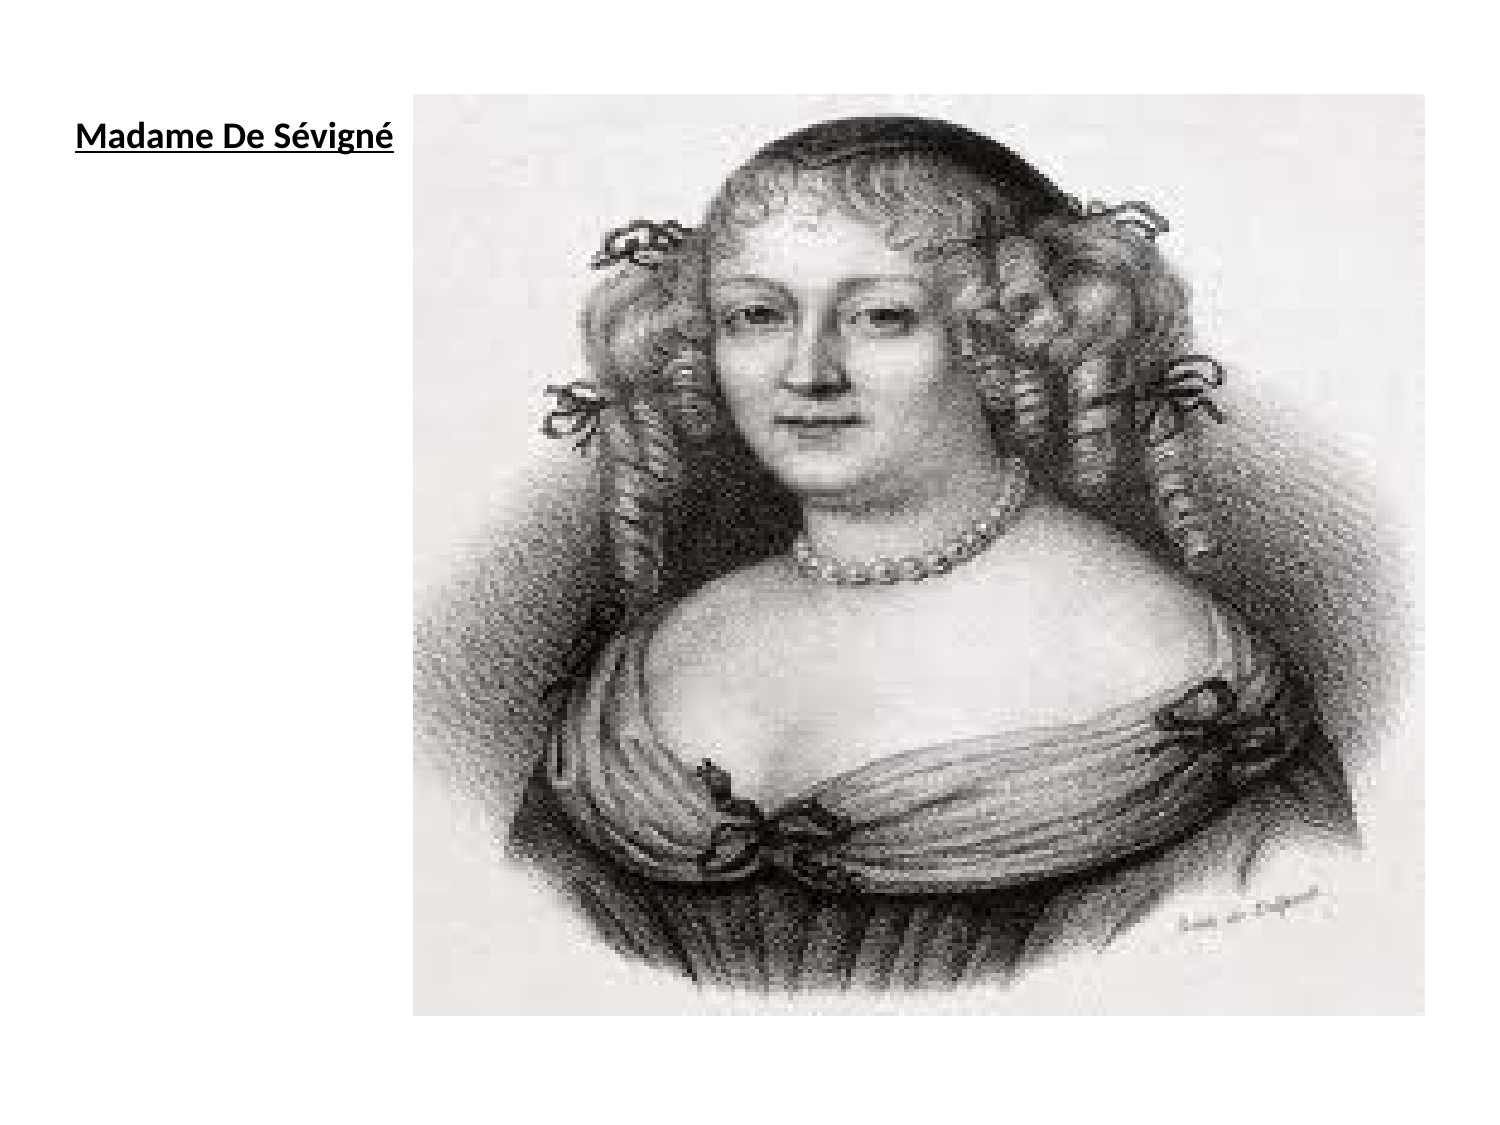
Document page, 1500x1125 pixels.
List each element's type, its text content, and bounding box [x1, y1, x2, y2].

title Madame De Sévigné [75, 44, 1425, 233]
picture [413, 94, 1425, 1016]
